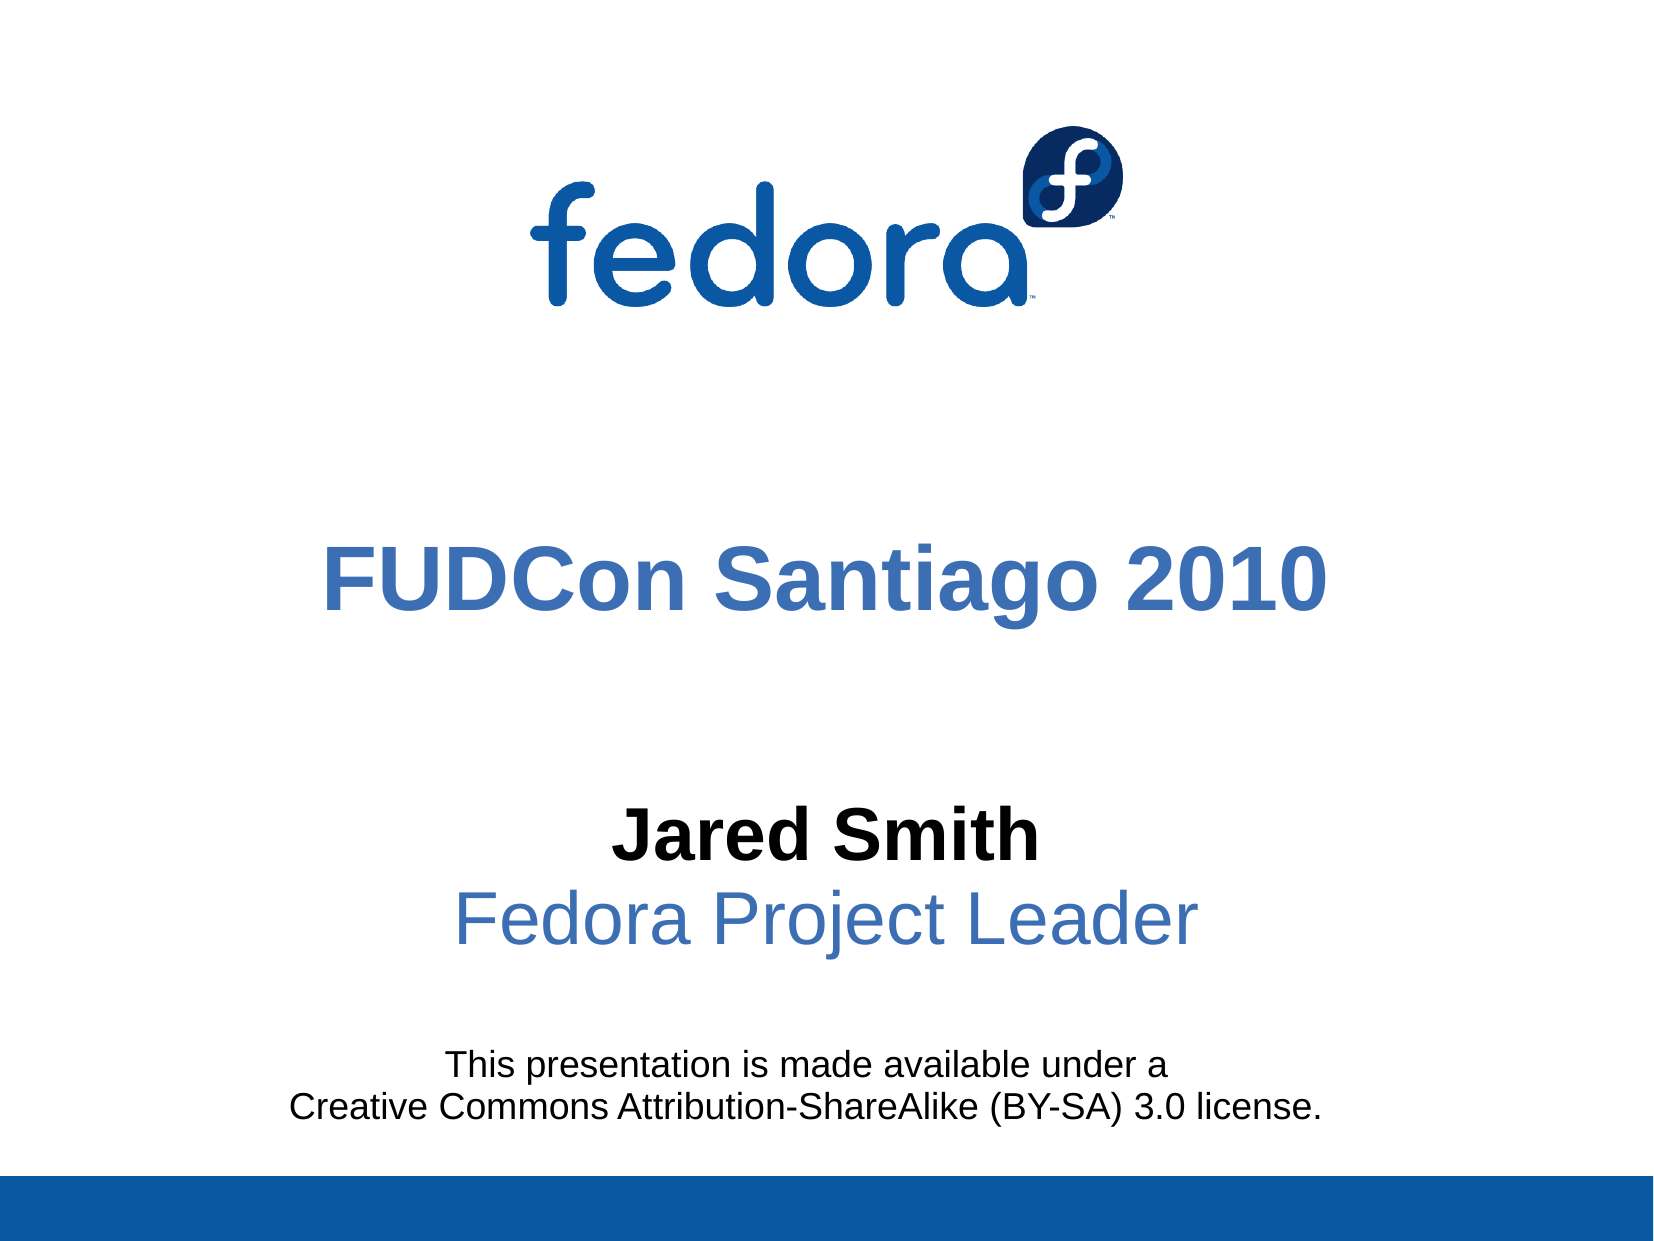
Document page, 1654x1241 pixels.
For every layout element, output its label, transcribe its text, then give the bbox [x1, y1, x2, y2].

title FUDCon Santiago 2010 [82, 475, 1571, 683]
text_box Jared Smith Fedora Project Leader [113, 785, 1539, 969]
picture [530, 126, 1123, 307]
picture [0, 1176, 1654, 1241]
text_box This presentation is made available under a Creative Commons Attribution-ShareAlike (BY-SA) 3.0 license. [262, 1036, 1351, 1135]
